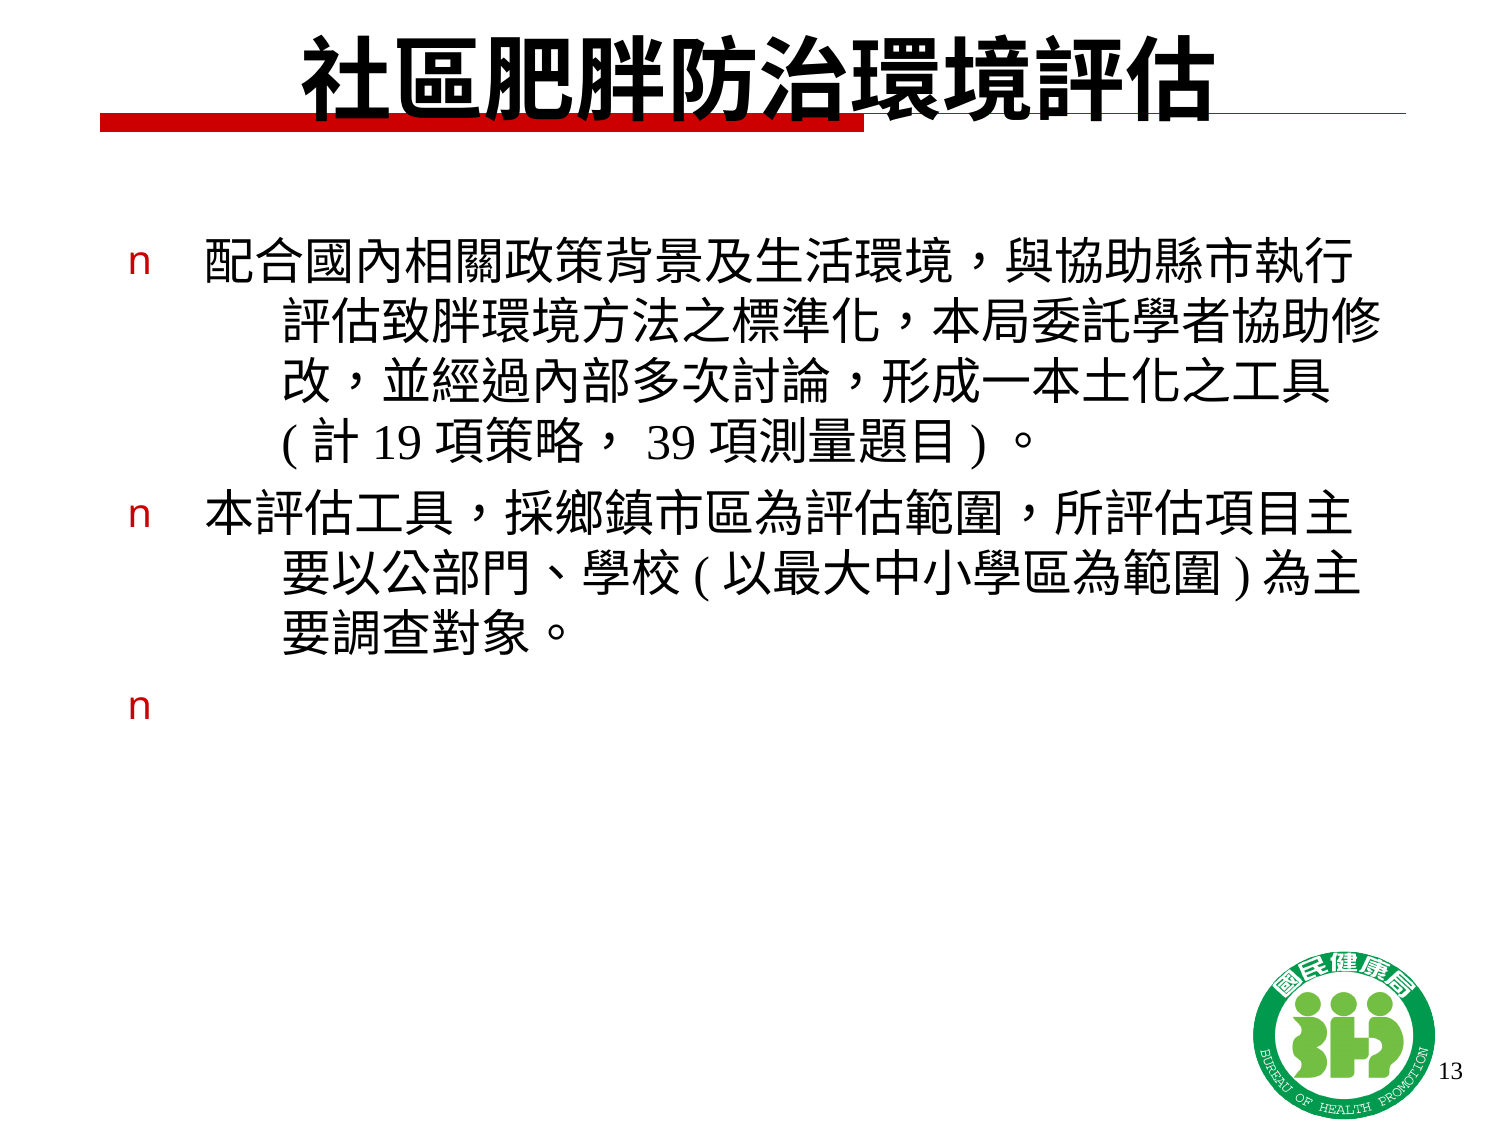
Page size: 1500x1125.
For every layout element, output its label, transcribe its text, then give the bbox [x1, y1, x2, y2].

text_box [1423, 1046, 1500, 1125]
title 社區肥胖防治環境評估 [102, 13, 1416, 140]
list 配合國內相關政策背景及生活環境，與協助縣市執行評估致胖環境方法之標準化，本局委託學者協助修改，並經過內部多次討論，形成一本土化之工具(計19項策略，39項測量題目)。 本評估工具，採鄉鎮市區為評估範圍，所評估項目主要以公部門、學校(以最大中小學區為範圍)為主要調查對象。 [112, 221, 1400, 953]
